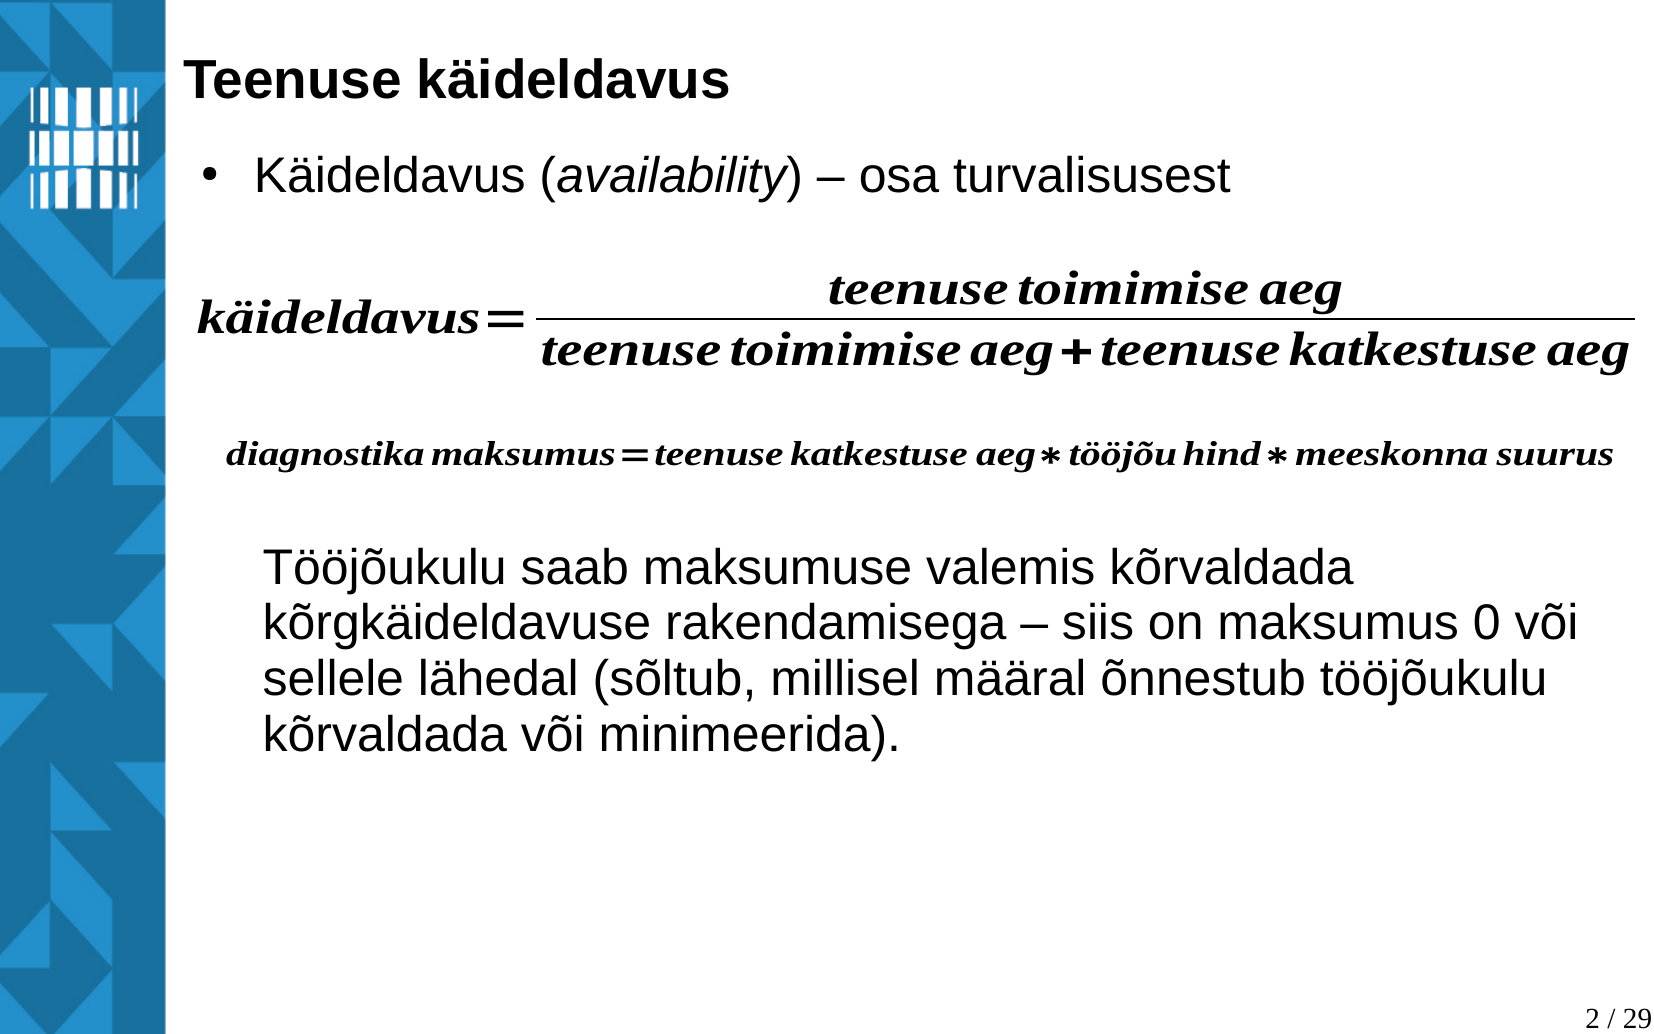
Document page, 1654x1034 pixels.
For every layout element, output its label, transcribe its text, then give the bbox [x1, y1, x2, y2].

text_box Tööjõukulu saab maksumuse valemis kõrvaldada kõrgkäideldavuse rakendamisega – siis on maksumus 0 või sellele lähedal (sõltub, millisel määral õnnestub tööjõukulu kõrvaldada või minimeerida). [248, 531, 1607, 770]
chart [188, 261, 1644, 376]
chart [218, 434, 1622, 473]
list Käideldavus (availability) – osa turvalisusest [183, 147, 1477, 251]
title Teenuse käideldavus [183, 28, 1595, 131]
